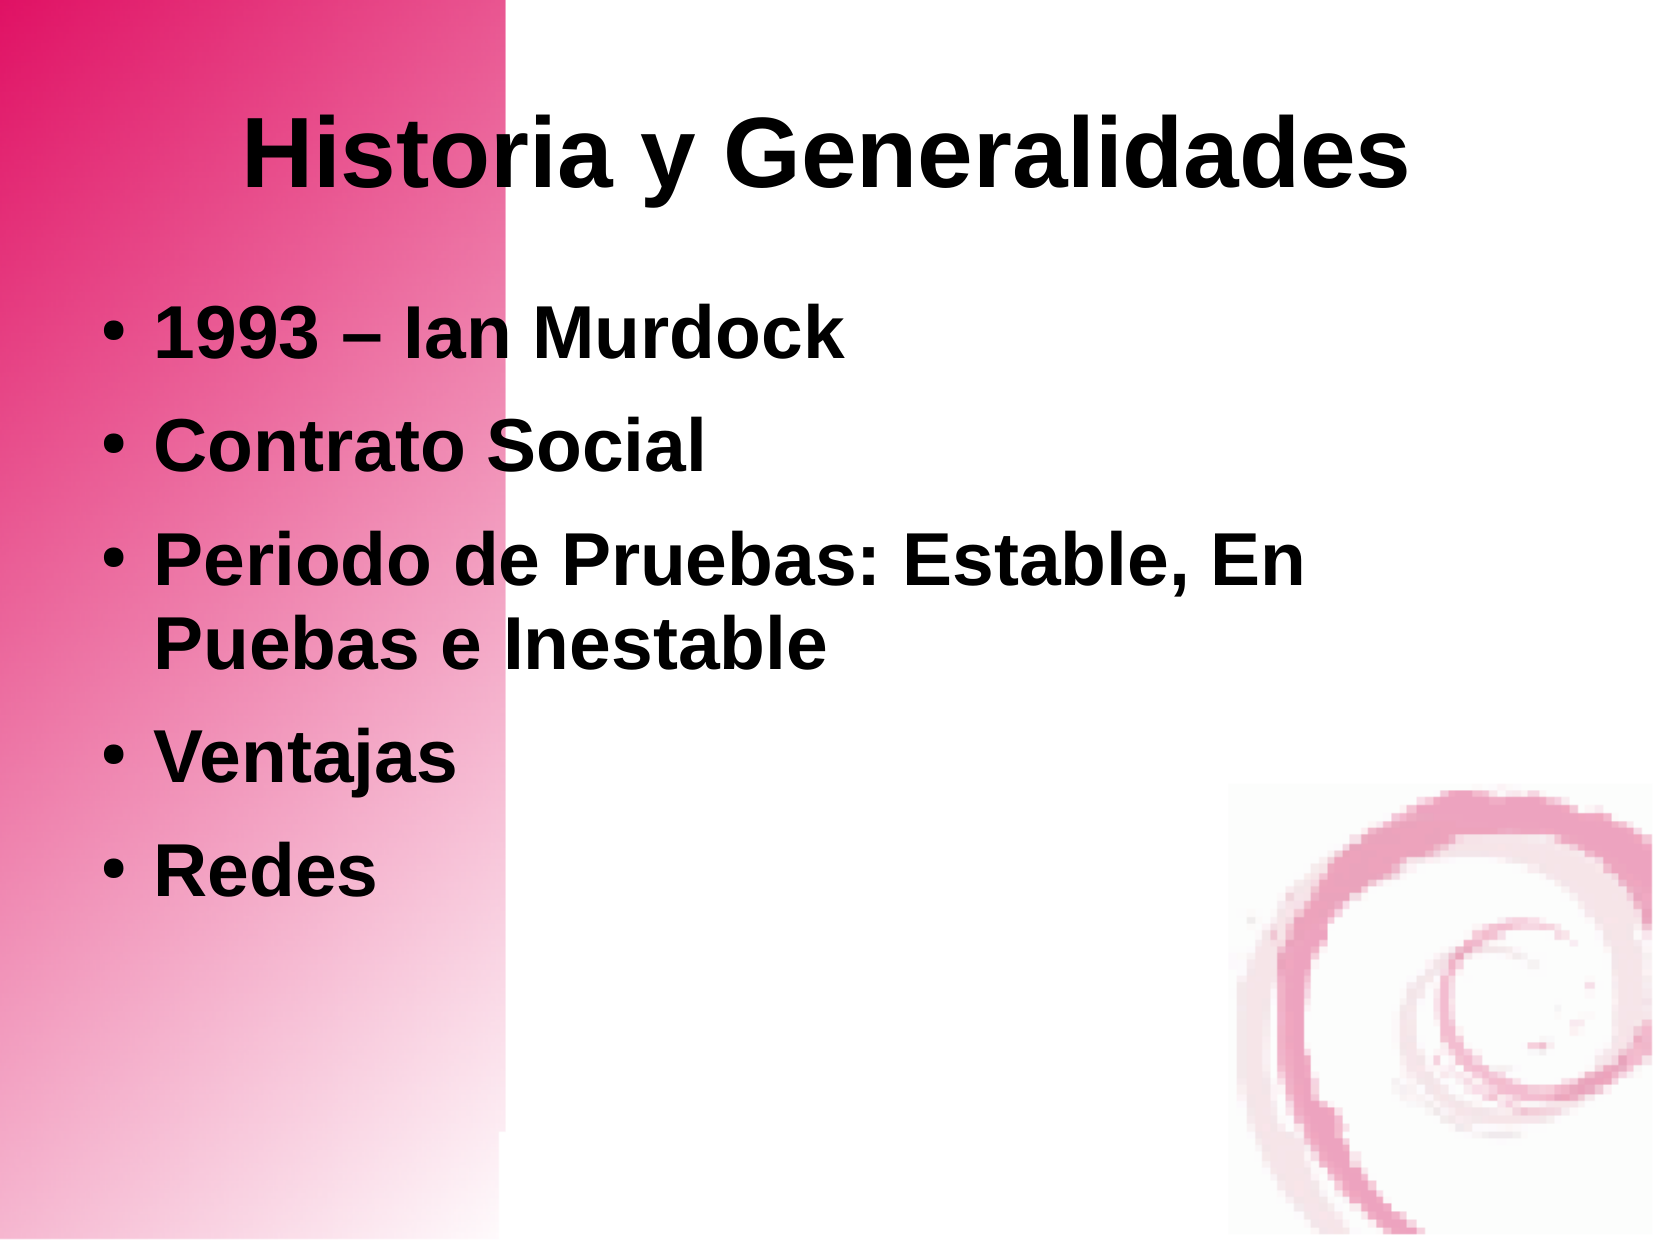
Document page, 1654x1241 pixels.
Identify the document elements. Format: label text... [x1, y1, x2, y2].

title Historia y Generalidades [82, 49, 1571, 257]
picture [0, 0, 1654, 1241]
list 1993 – Ian Murdock Contrato Social Periodo de Pruebas: Estable, En Puebas e Inestable Ventajas Redes [82, 290, 1571, 1109]
